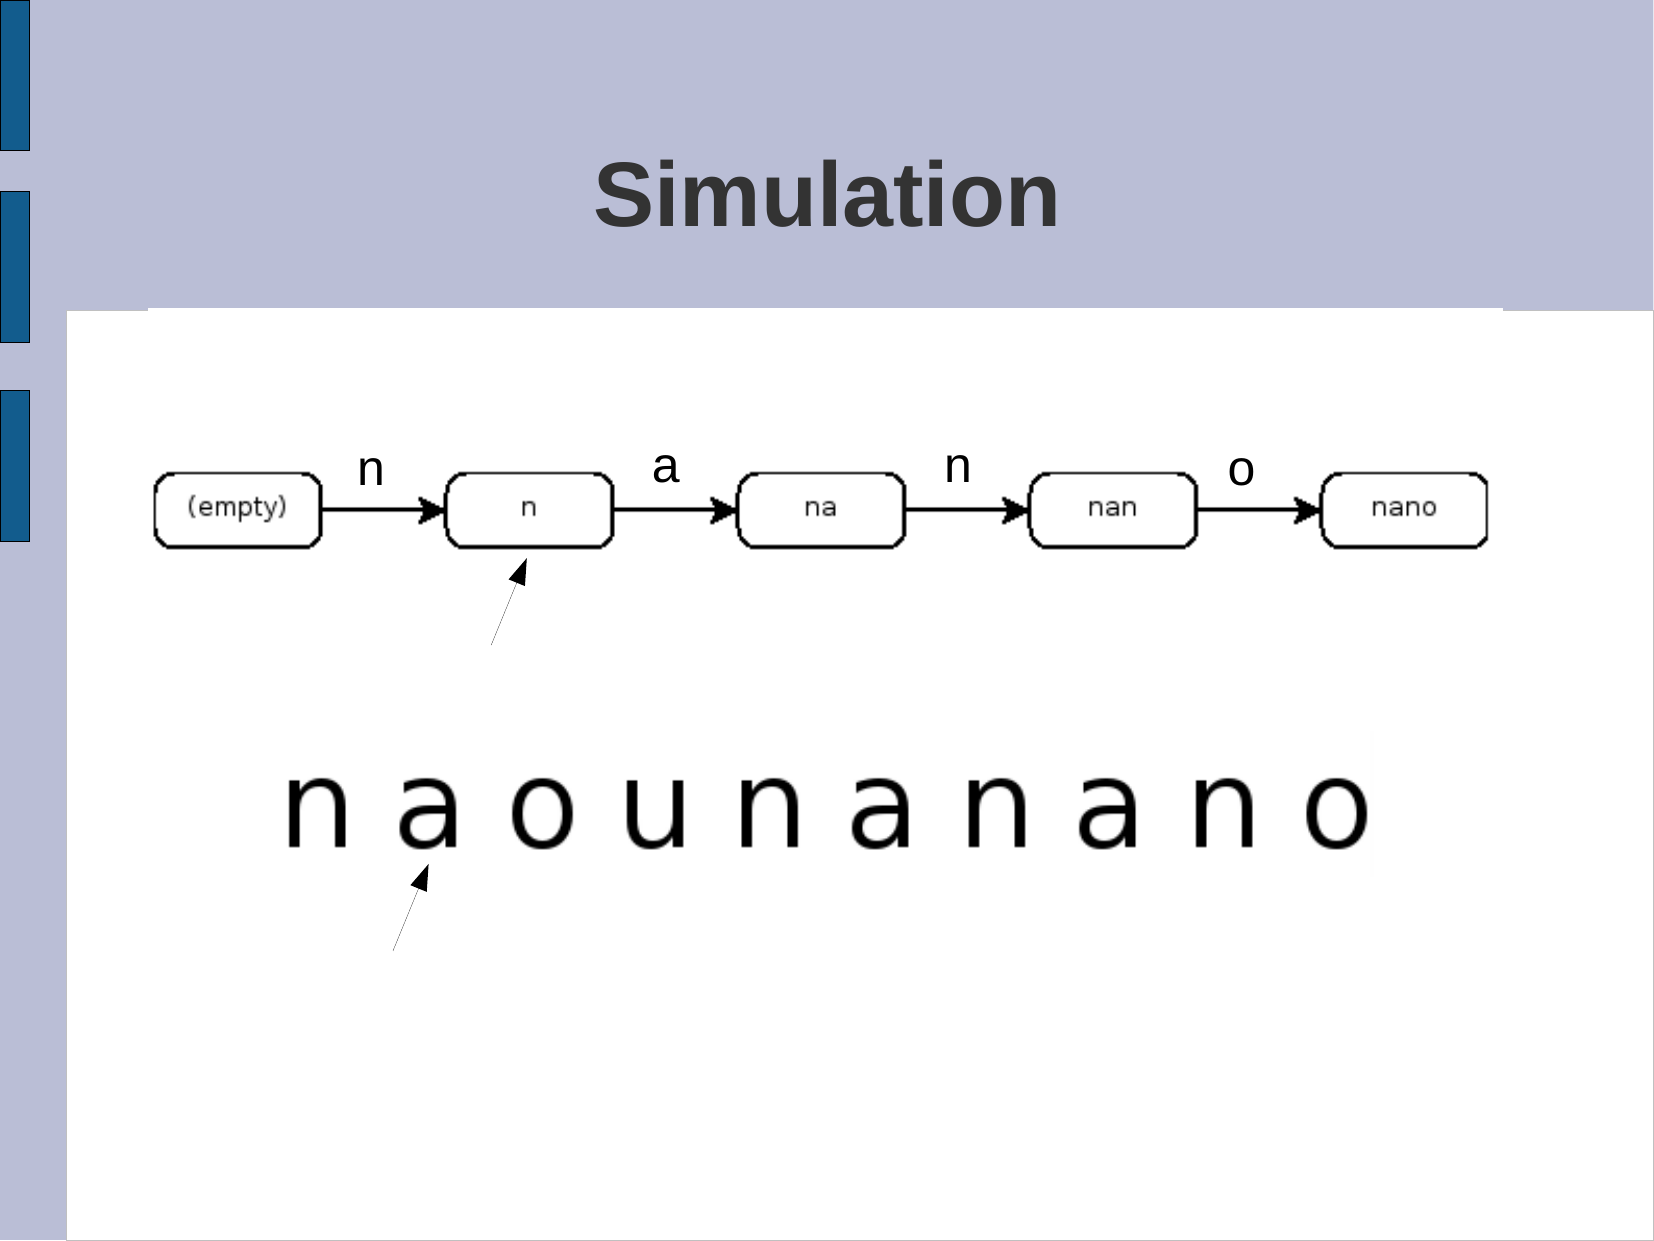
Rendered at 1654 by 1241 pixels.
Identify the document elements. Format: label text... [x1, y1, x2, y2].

picture [148, 308, 1503, 934]
text_box a [651, 437, 680, 494]
text_box n [357, 439, 385, 496]
text_box n [944, 437, 973, 494]
title Simulation [121, 91, 1534, 299]
text_box o [1227, 439, 1256, 496]
